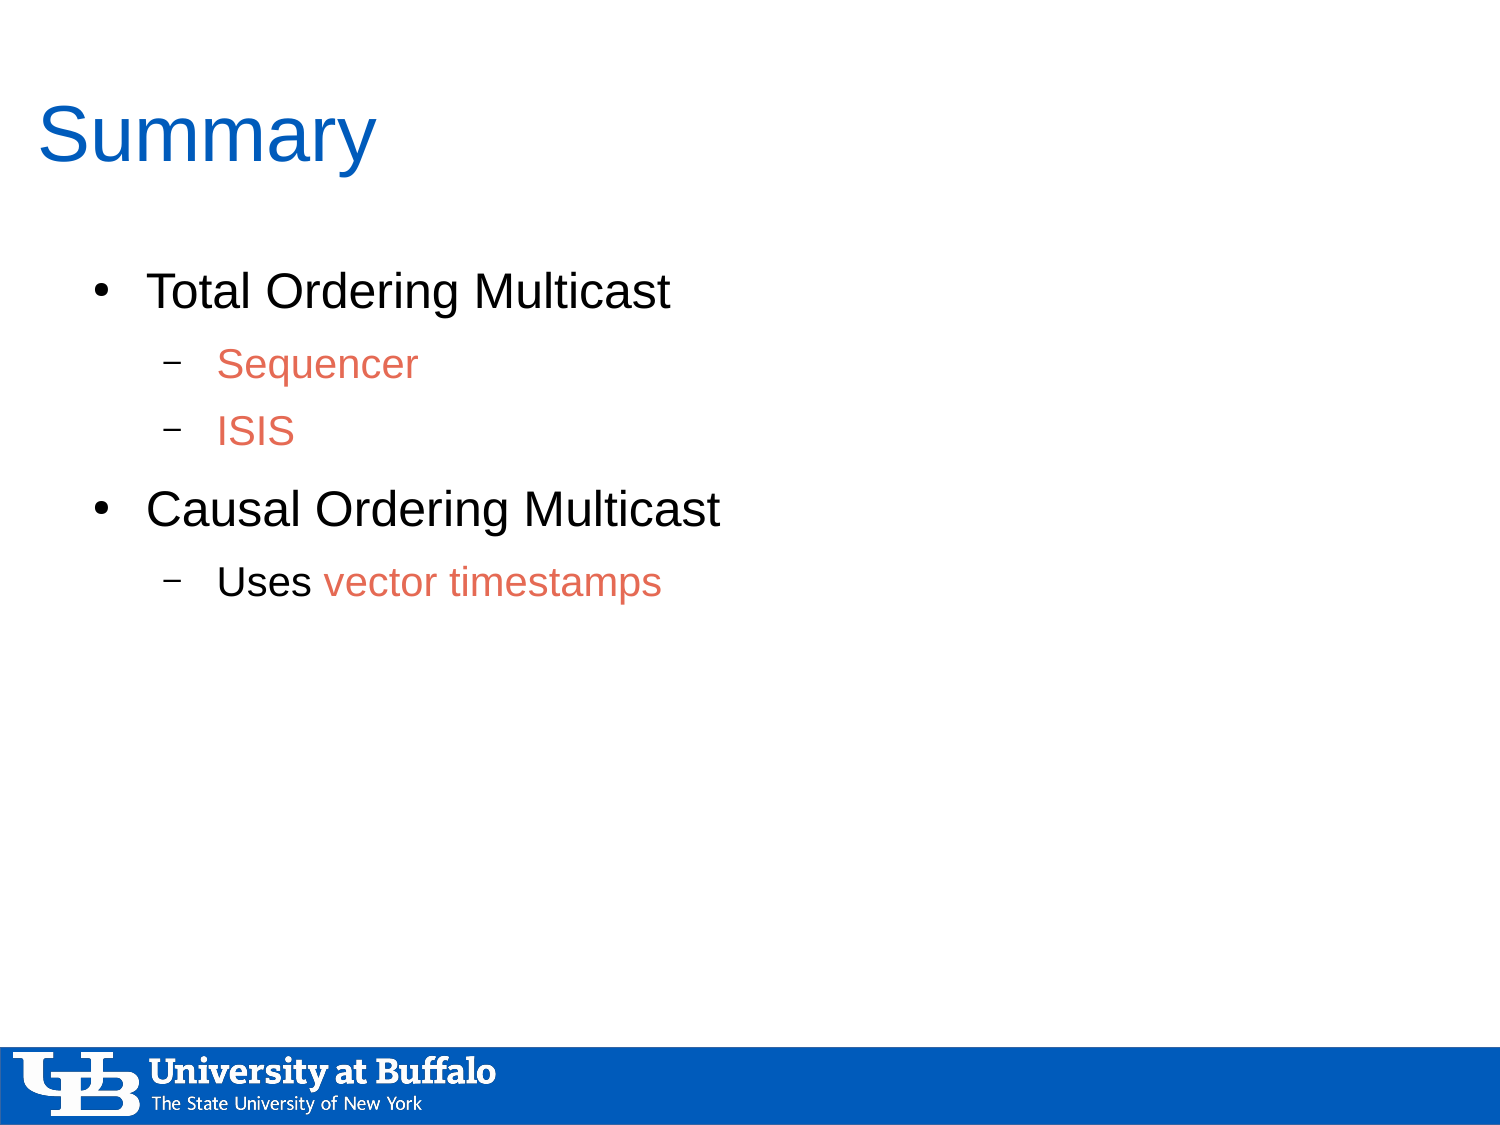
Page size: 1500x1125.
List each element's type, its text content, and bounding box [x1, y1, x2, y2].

list Total Ordering Multicast Sequencer ISIS Causal Ordering Multicast Uses vector timestamps [75, 263, 1425, 916]
picture [13, 1052, 496, 1116]
title Summary [37, 89, 1388, 179]
